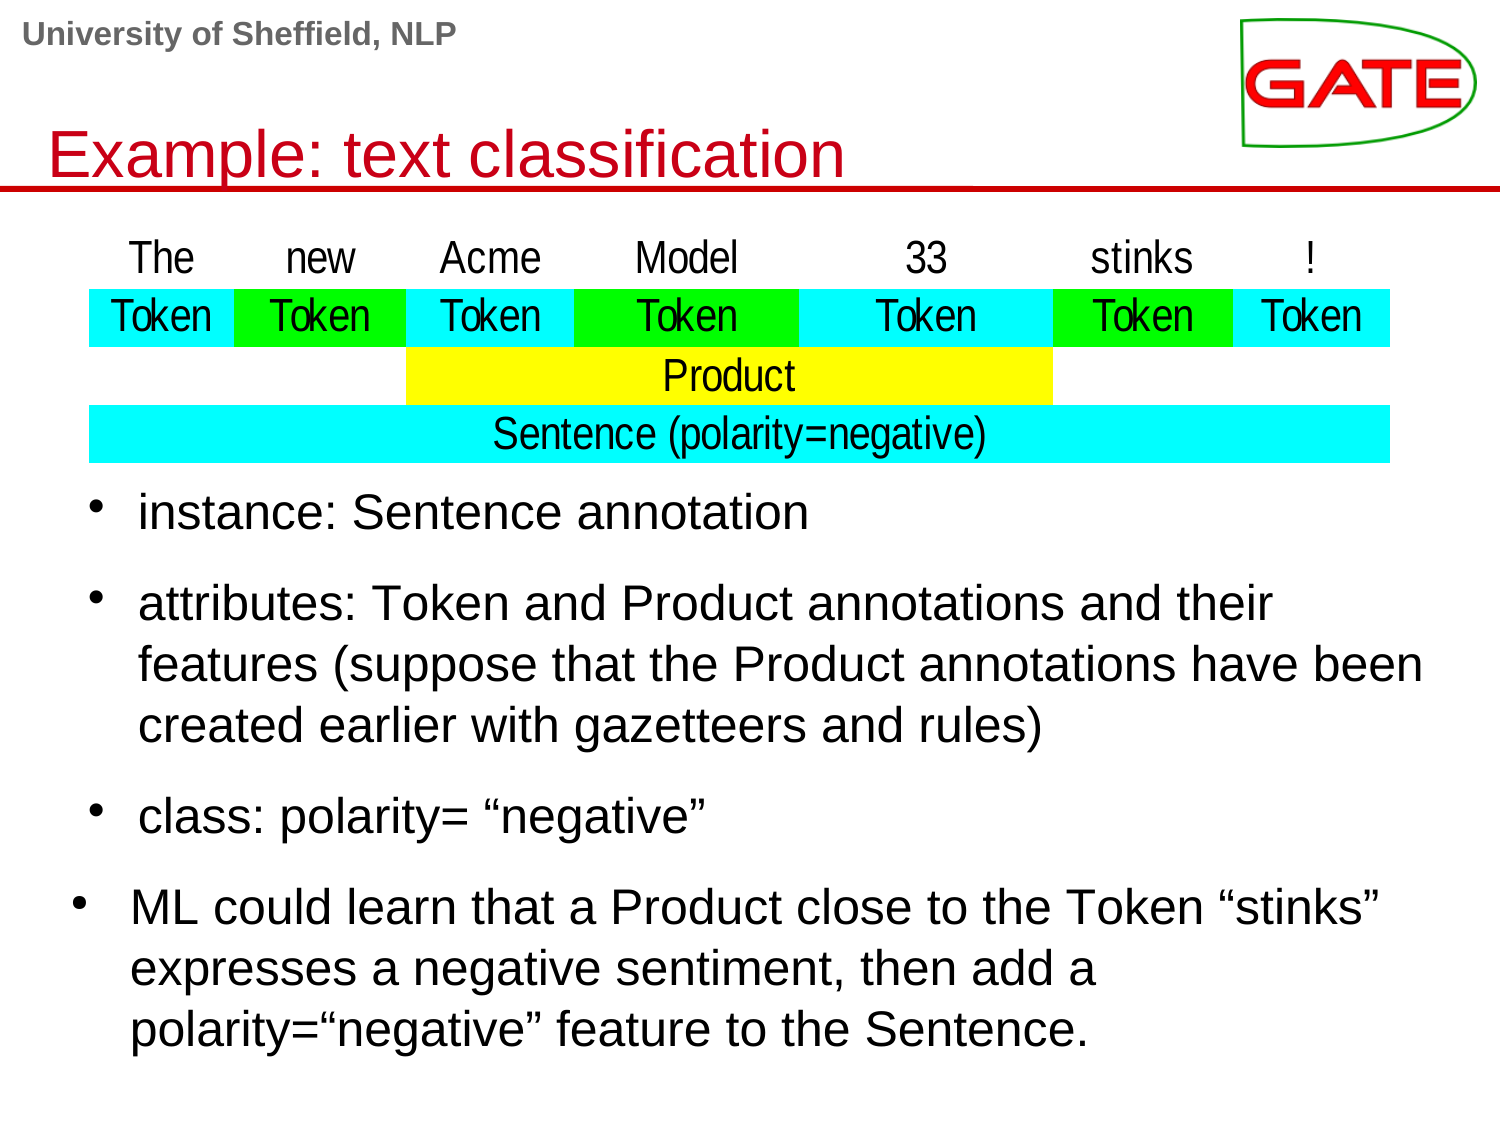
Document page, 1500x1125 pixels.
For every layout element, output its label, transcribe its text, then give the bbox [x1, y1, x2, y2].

picture [1240, 18, 1477, 49]
title Example: text classification [47, 49, 1500, 257]
chart [88, 230, 1394, 468]
list instance: Sentence annotation attributes: Token and Product annotations and their features (suppose that the Product annotations have been created earlier with gazetteers and rules) class: polarity= “negative” ML could learn that a Product close to the Token “stinks” expresses a negative sentiment, then add a polarity=“negative” feature to the Sentence. [70, 478, 1465, 1069]
